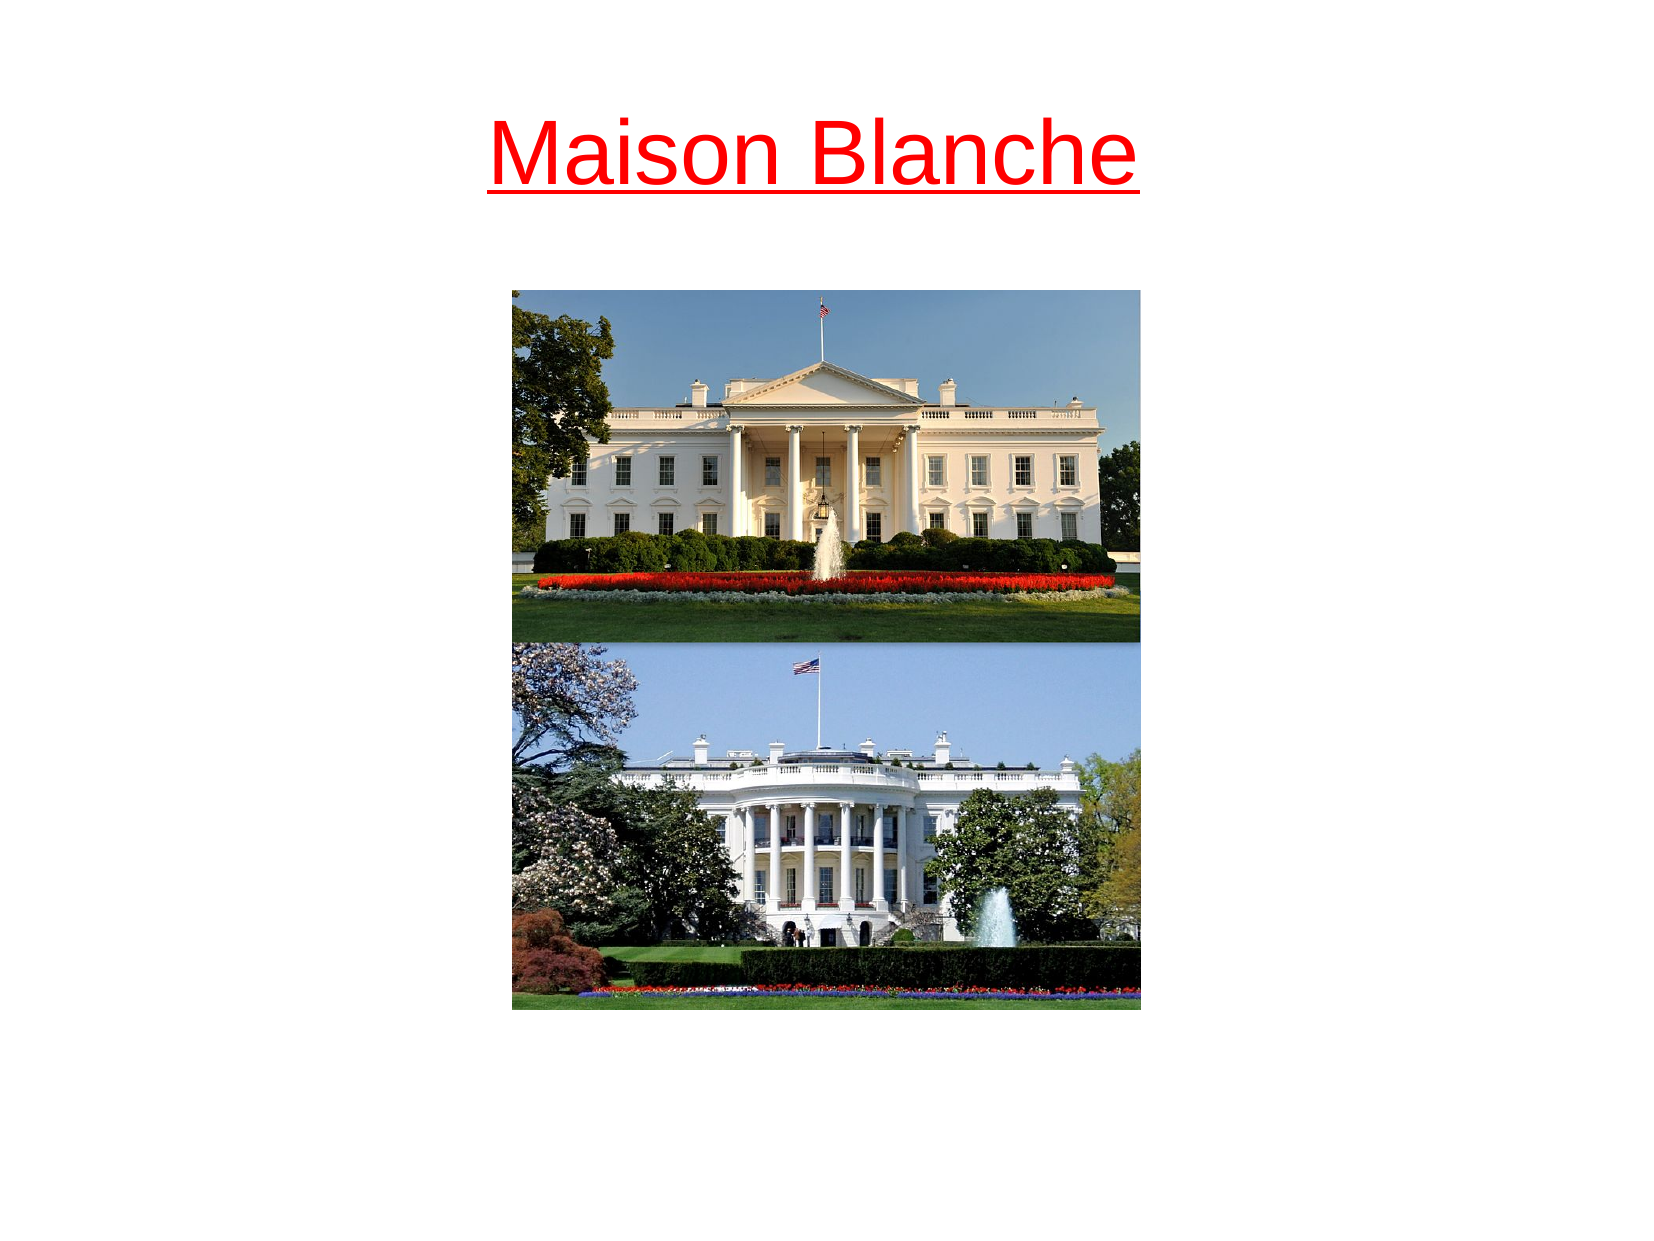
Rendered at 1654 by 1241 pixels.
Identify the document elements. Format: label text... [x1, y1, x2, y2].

picture [512, 290, 1141, 1010]
title Maison Blanche [82, 49, 1571, 257]
